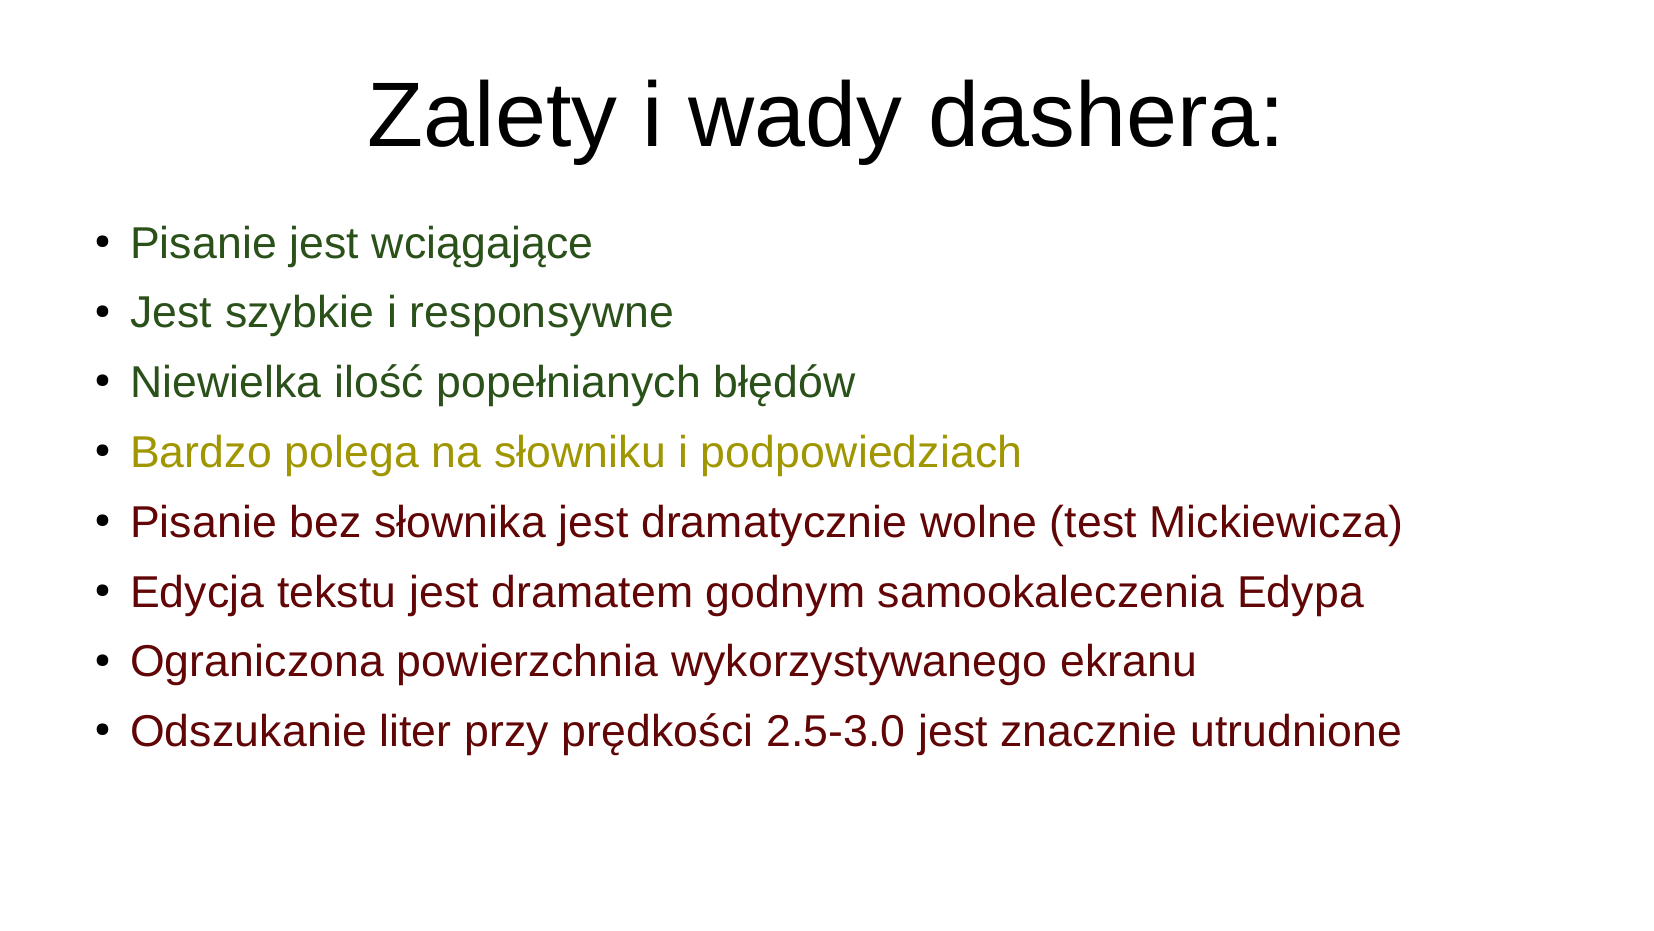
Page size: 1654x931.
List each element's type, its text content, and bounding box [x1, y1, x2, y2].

list Pisanie jest wciągające Jest szybkie i responsywne Niewielka ilość popełnianych błędów Bardzo polega na słowniku i podpowiedziach Pisanie bez słownika jest dramatycznie wolne (test Mickiewicza) Edycja tekstu jest dramatem godnym samookaleczenia Edypa Ograniczona powierzchnia wykorzystywanego ekranu Odszukanie liter przy prędkości 2.5-3.0 jest znacznie utrudnione [82, 217, 1571, 758]
title Zalety i wady dashera: [82, 37, 1571, 193]
